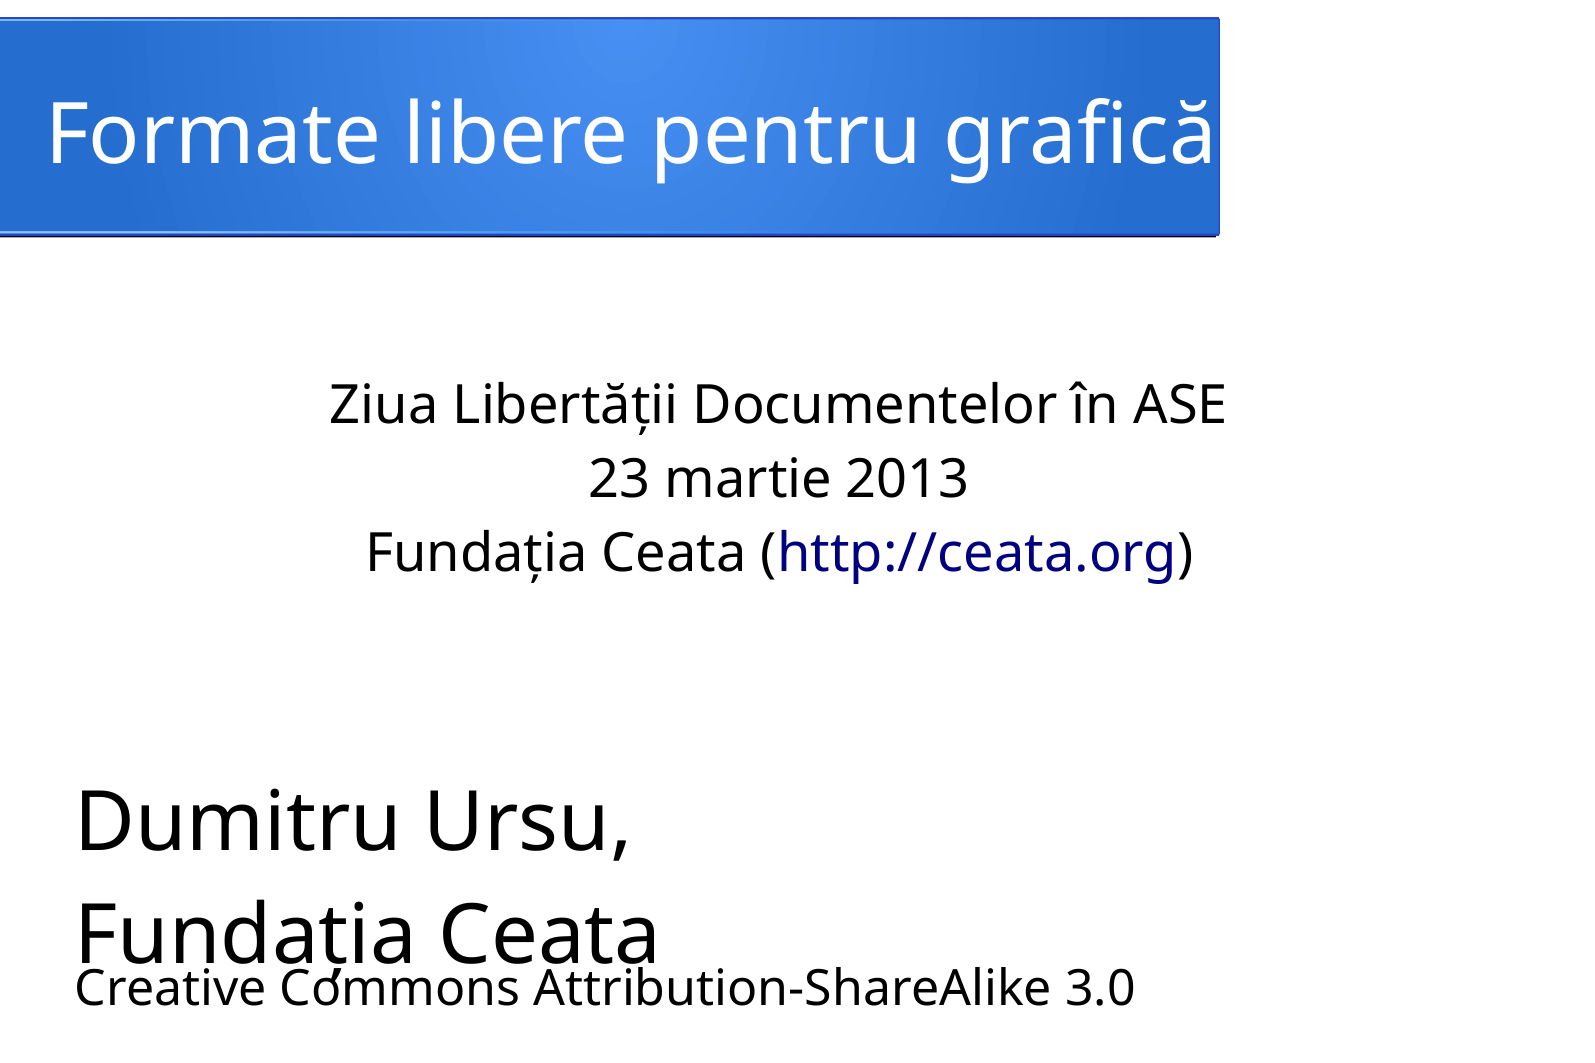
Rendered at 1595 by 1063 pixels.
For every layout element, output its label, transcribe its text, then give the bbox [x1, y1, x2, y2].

picture [0, 15, 1224, 242]
title Formate libere pentru grafică [45, 42, 1246, 220]
text_box Dumitru Ursu, Fundația Ceata [60, 300, 1501, 1006]
text_box Ziua Libertății Documentelor în ASE 23 martie 2013 Fundația Ceata (http://ceata.org) [315, 357, 1220, 556]
text_box Creative Commons Attribution-ShareAlike 3.0 [60, 945, 1119, 1016]
